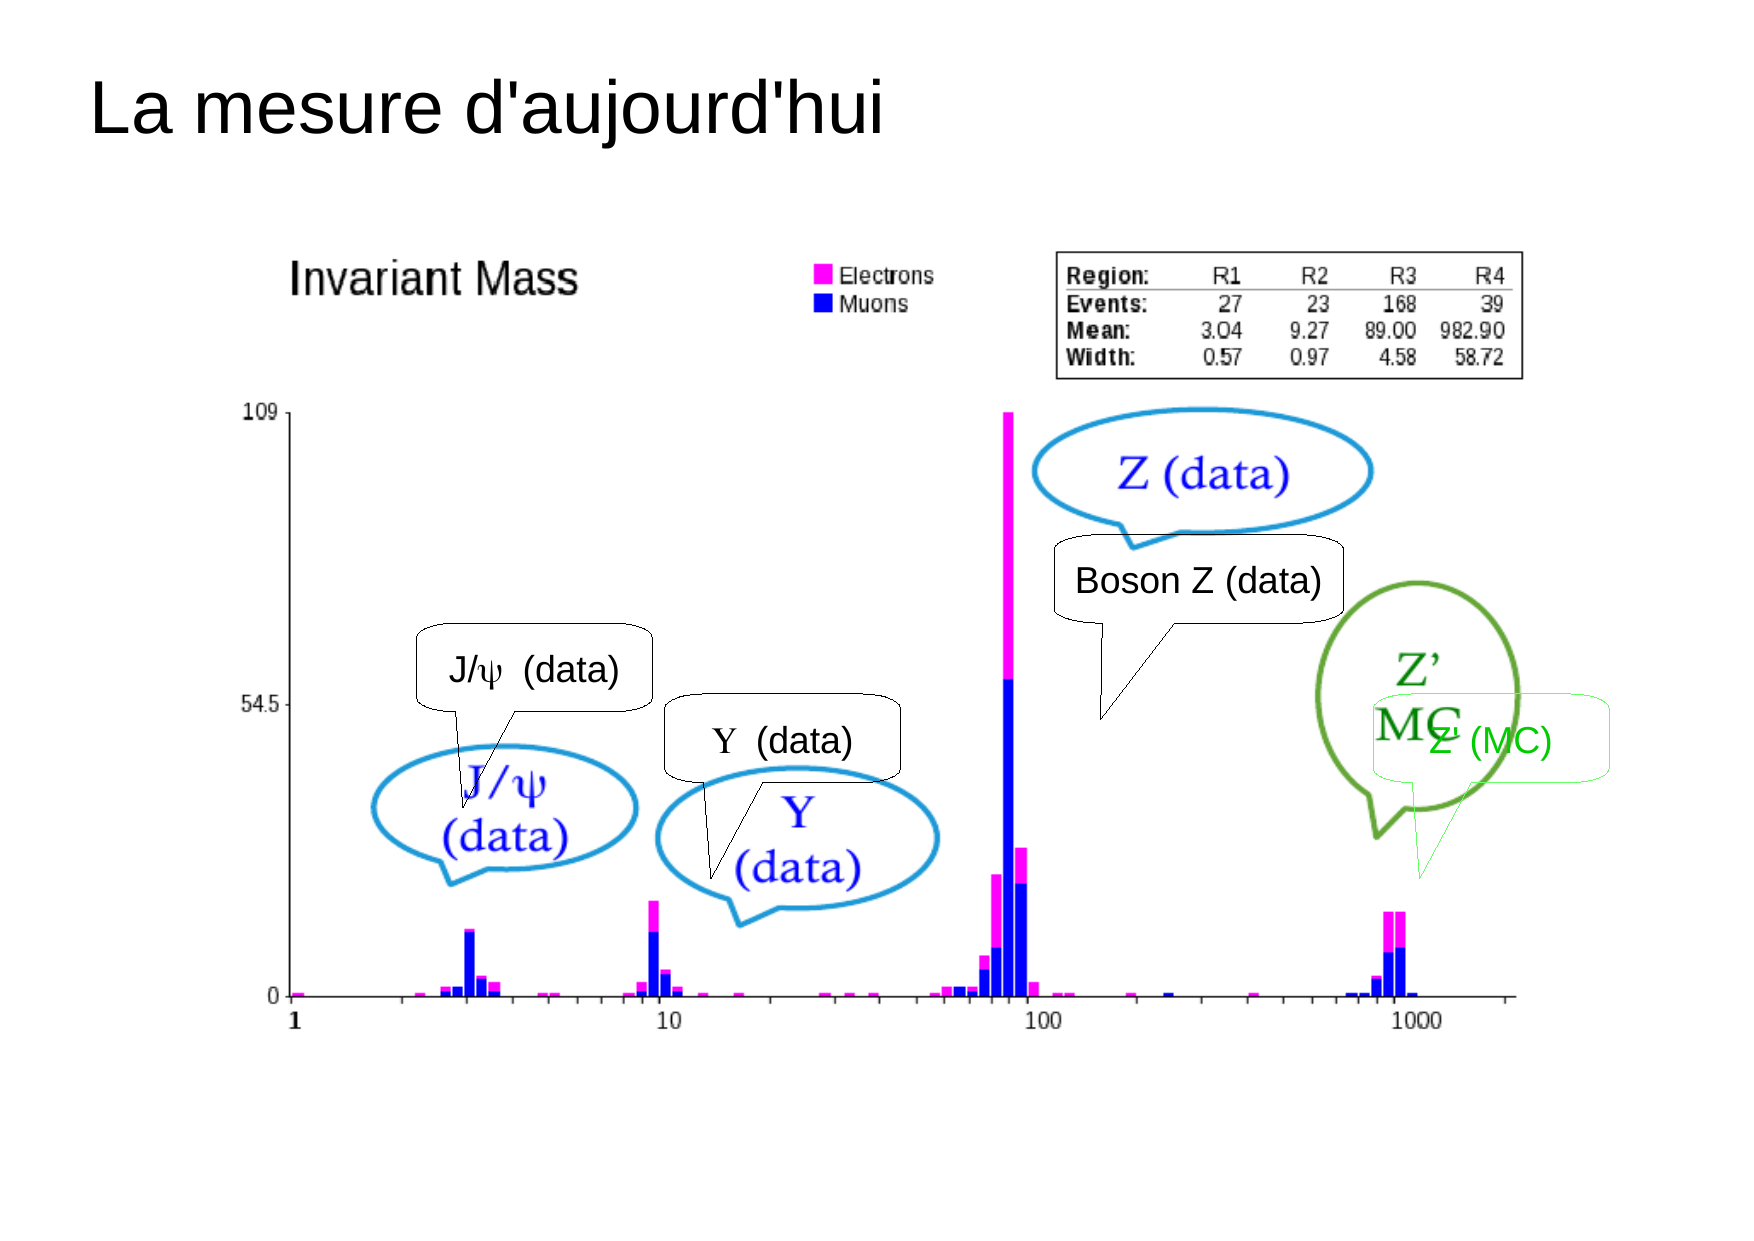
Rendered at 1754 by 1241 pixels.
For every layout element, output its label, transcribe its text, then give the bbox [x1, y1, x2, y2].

text_box Z' (MC) [1373, 693, 1610, 879]
text_box U (data) [664, 693, 901, 879]
title La mesure d'aujourd'hui [75, 50, 1686, 157]
text_box J/y (data) [416, 623, 653, 808]
text_box Boson Z (data) [1054, 534, 1344, 720]
picture [238, 229, 1549, 1065]
